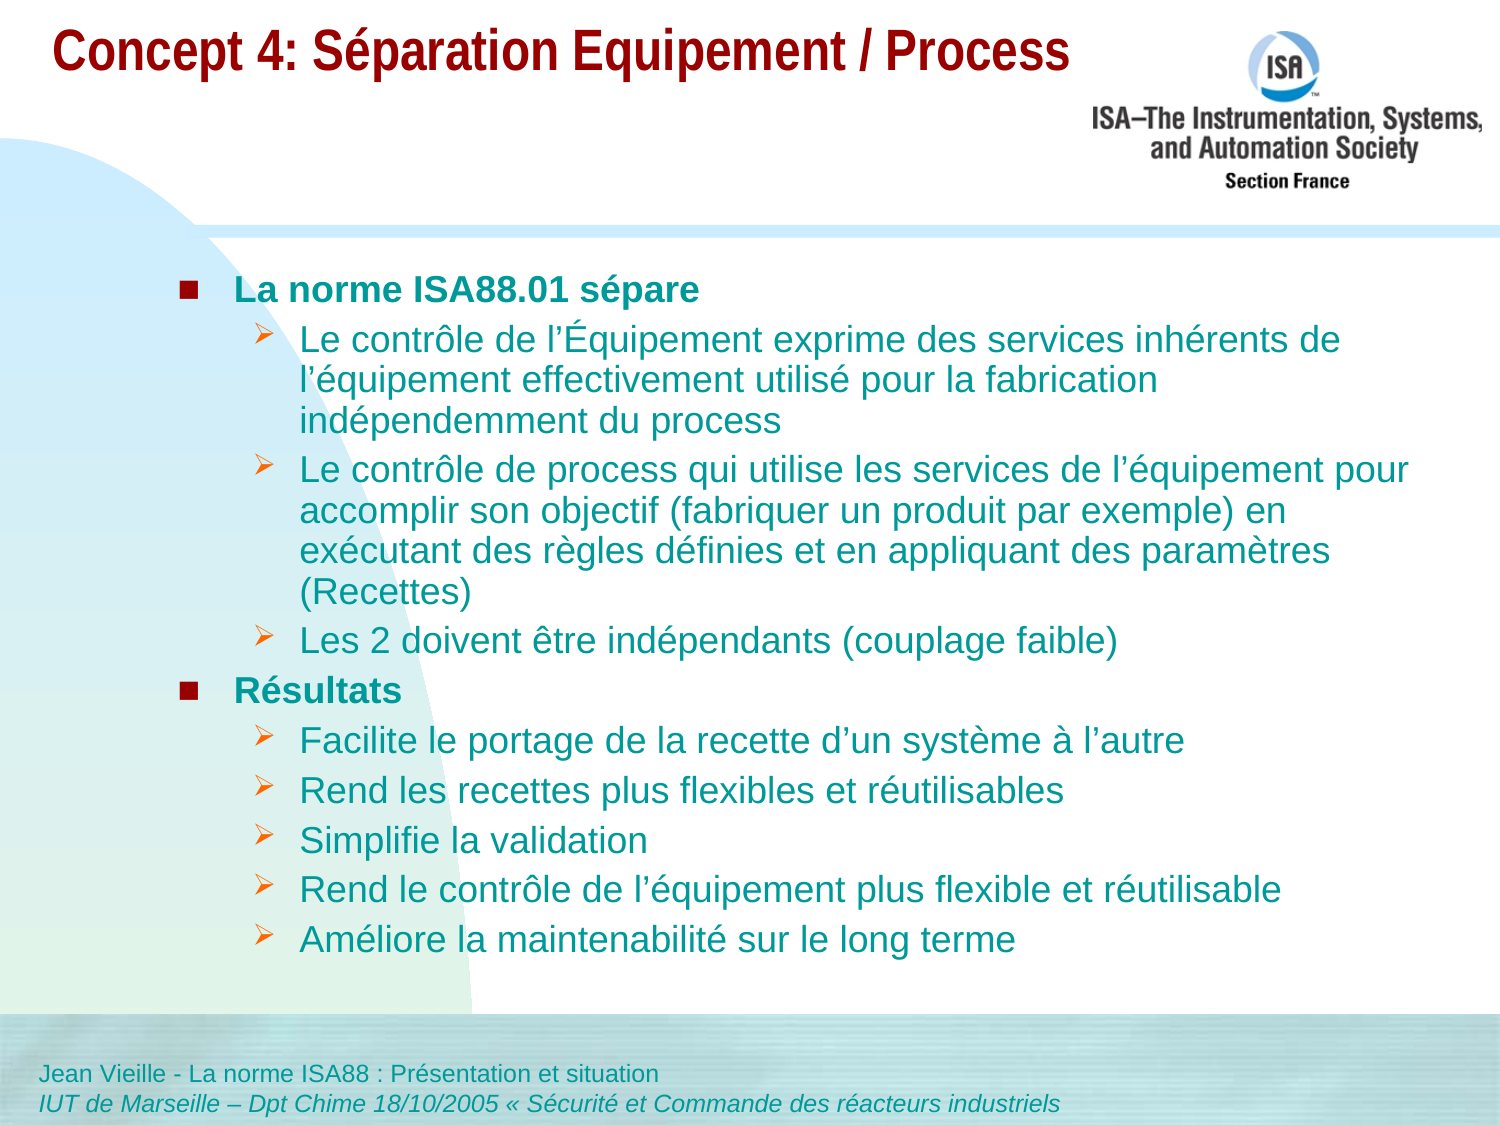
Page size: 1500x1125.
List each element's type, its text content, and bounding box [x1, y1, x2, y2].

picture [1092, 31, 1483, 194]
picture [0, 1014, 1500, 1125]
list La norme ISA88.01 sépare Le contrôle de l’Équipement exprime des services inhérents de l’équipement effectivement utilisé pour la fabrication indépendemment du process Le contrôle de process qui utilise les services de l’équipement pour accomplir son objectif (fabriquer un produit par exemple) en exécutant des règles définies et en appliquant des paramètres (Recettes) Les 2 doivent être indépendants (couplage faible) Résultats Facilite le portage de la recette d’un système à l’autre Rend les recettes plus flexibles et réutilisables Simplifie la validation Rend le contrôle de l’équipement plus flexible et réutilisable Améliore la maintenabilité sur le long terme [162, 262, 1453, 1000]
title Concept 4: Séparation Equipement / Process [37, 12, 1088, 201]
